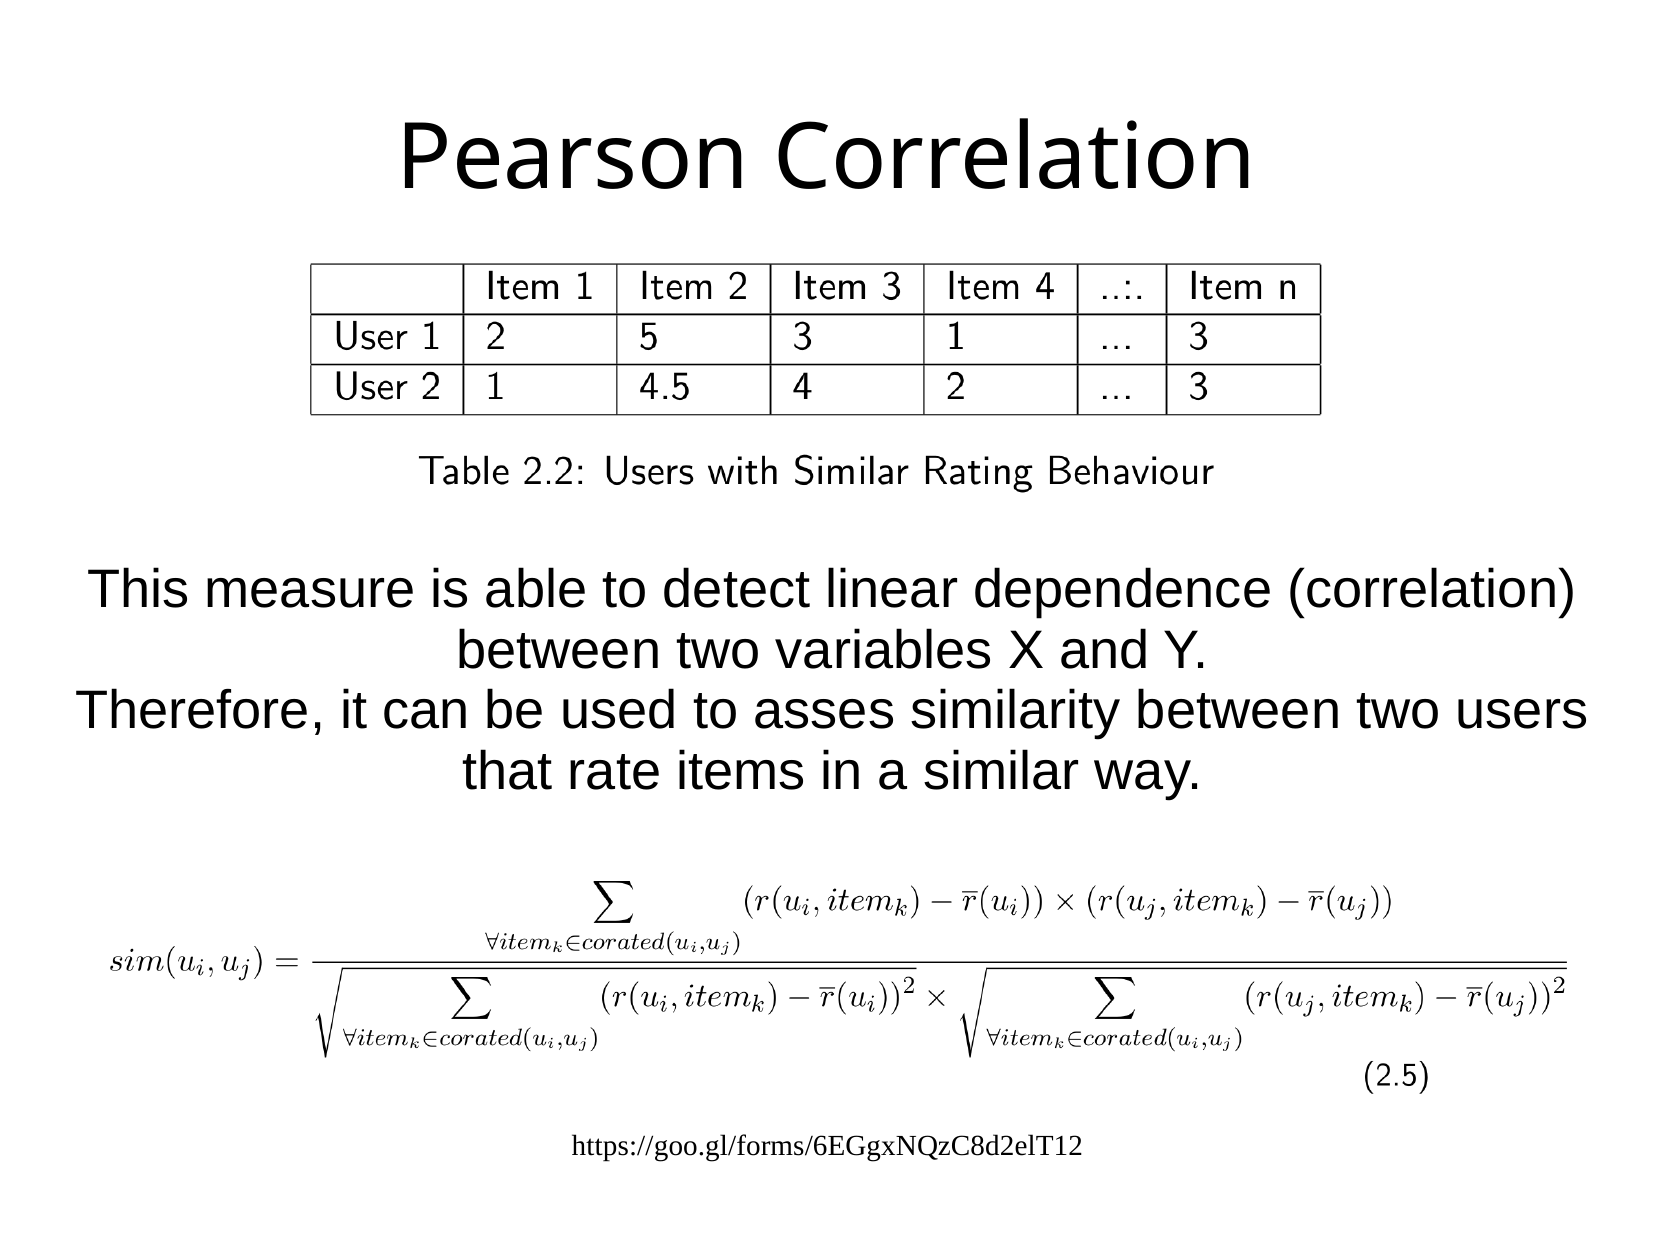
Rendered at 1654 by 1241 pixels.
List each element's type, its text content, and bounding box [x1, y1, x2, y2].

title Pearson Correlation [82, 49, 1571, 257]
picture [103, 862, 1586, 1102]
text_box This measure is able to detect linear dependence (correlation) between two variables X and Y. Therefore, it can be used to asses similarity between two users that rate items in a similar way. [47, 551, 1619, 809]
picture [283, 206, 1347, 497]
